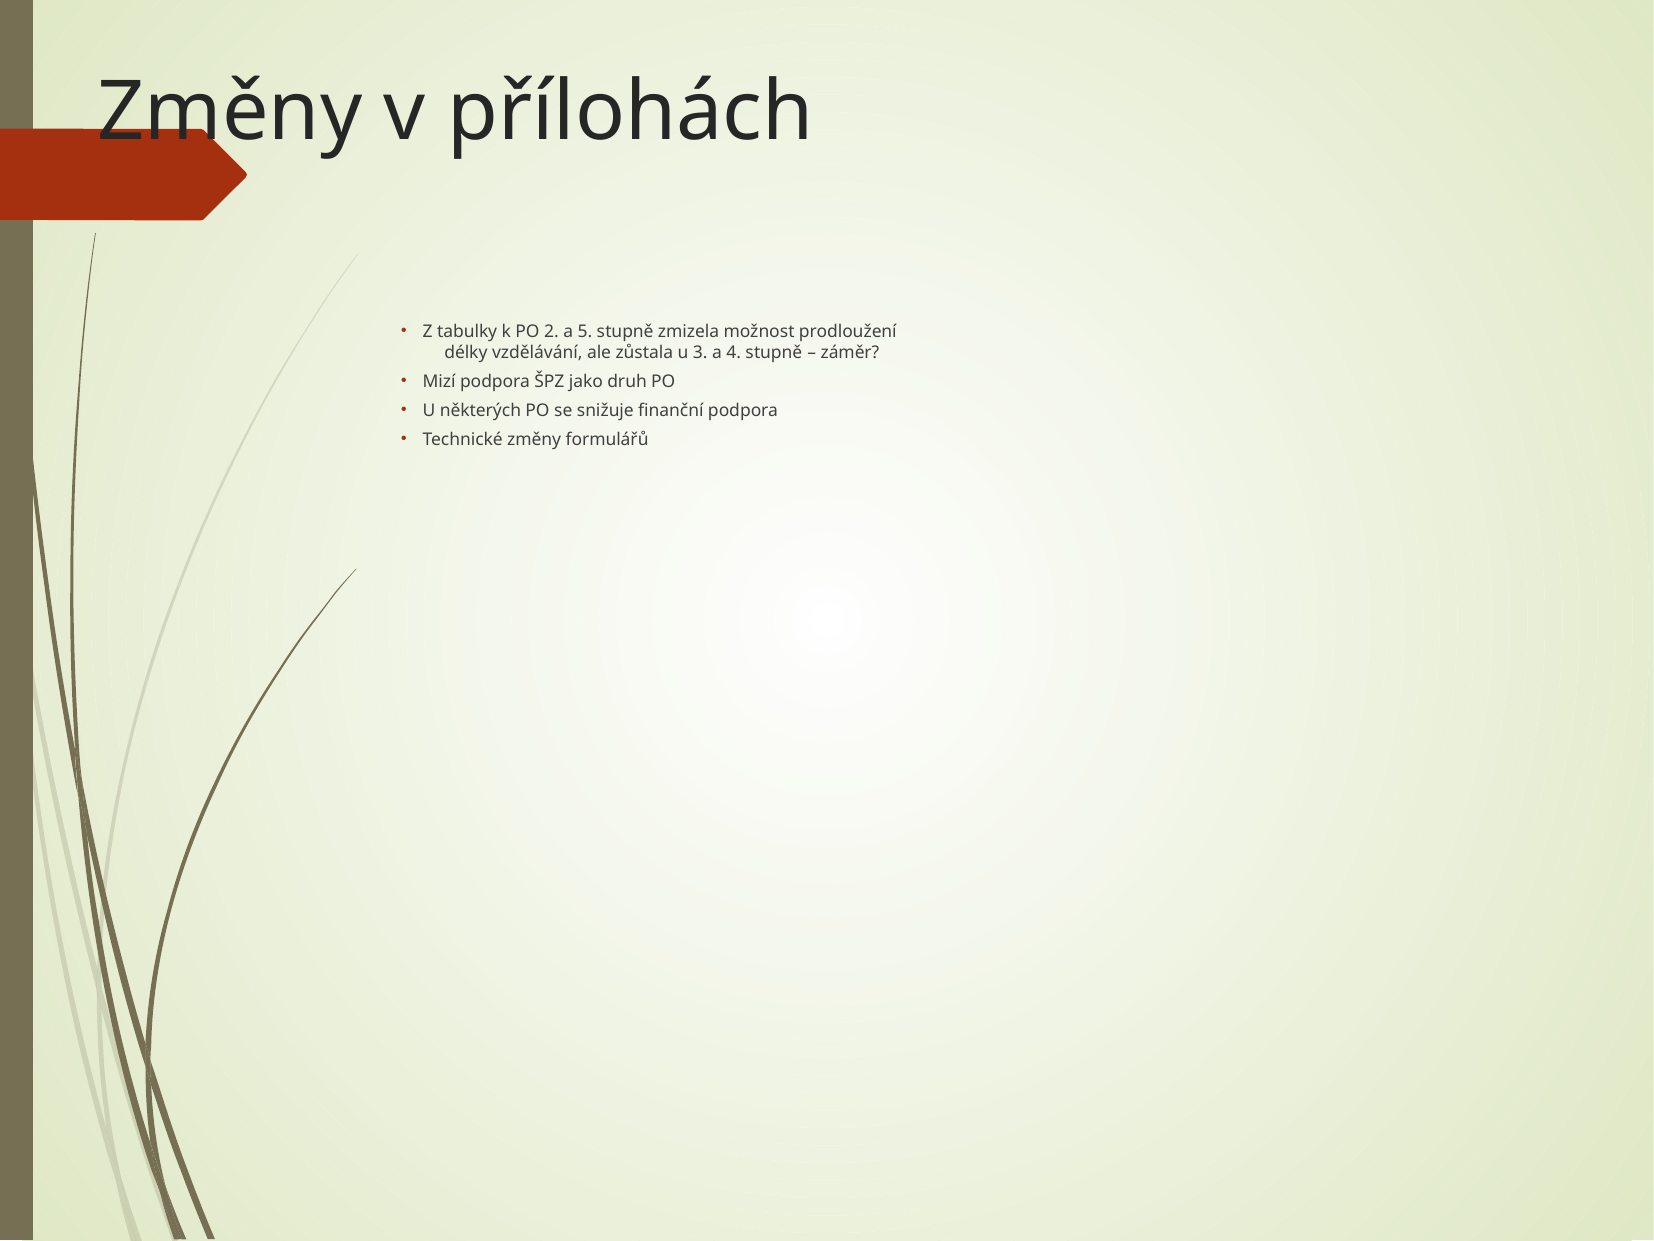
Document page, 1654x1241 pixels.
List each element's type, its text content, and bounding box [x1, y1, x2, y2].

title Změny v přílohách [0, 49, 1489, 257]
list Z tabulky k PO 2. a 5. stupně zmizela možnost prodloužení délky vzdělávání, ale zůstala u 3. a 4. stupně – záměr? Mizí podpora ŠPZ jako druh PO U některých PO se snižuje finanční podpora Technické změny formulářů [0, 290, 1489, 1010]
